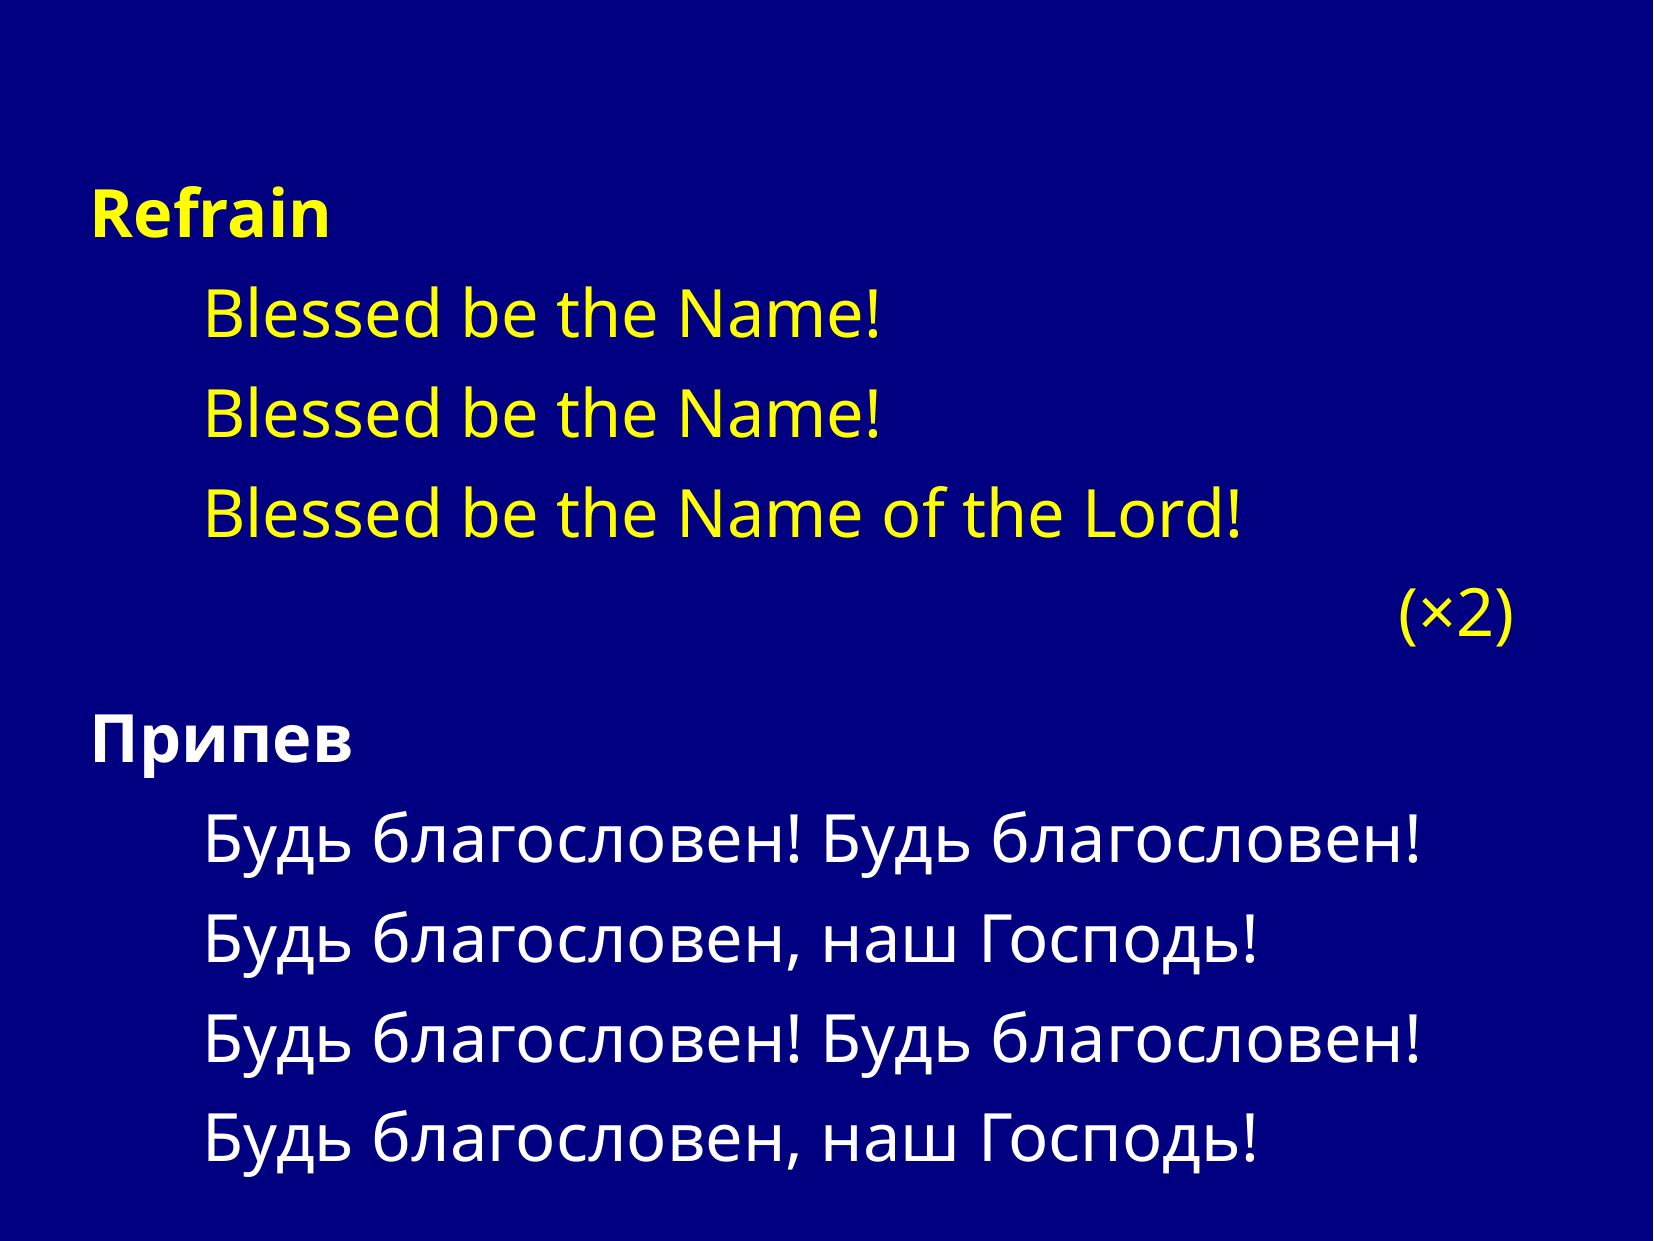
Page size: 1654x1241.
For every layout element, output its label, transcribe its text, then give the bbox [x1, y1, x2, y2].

text_box Refrain Blessed be the Name! Blessed be the Name! Blessed be the Name of the Lord! (×2) [75, 150, 1576, 638]
text_box Припев Будь благословен! Будь благословен! Будь благословен, наш Господь! Будь благословен! Будь благословен! Будь благословен, наш Господь! [75, 675, 1576, 1163]
